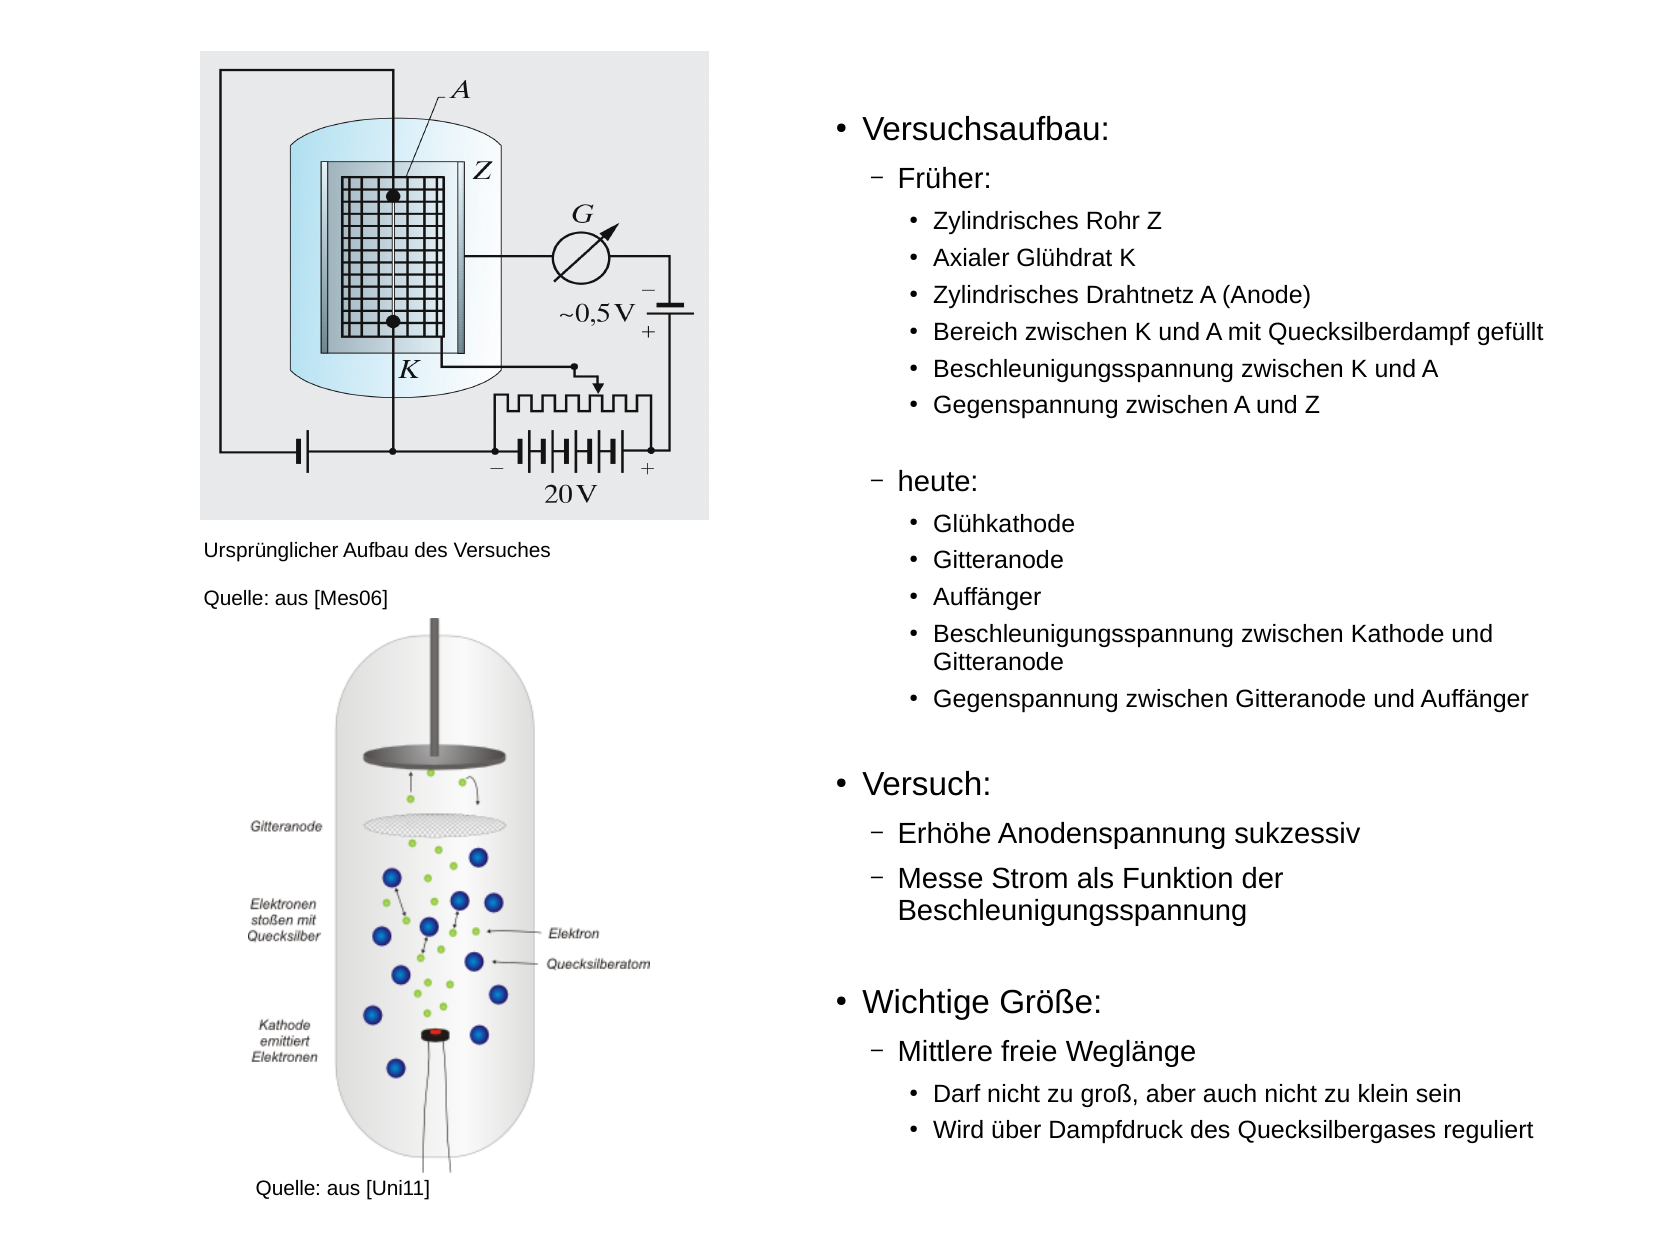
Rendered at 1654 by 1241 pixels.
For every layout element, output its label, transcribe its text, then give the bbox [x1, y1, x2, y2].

picture [200, 51, 709, 520]
text_box Ursprünglicher Aufbau des Versuches Quelle: aus [Mes06] [188, 531, 1654, 619]
picture [248, 618, 650, 1173]
text_box Quelle: aus [Uni11] [240, 1169, 1654, 1208]
list Versuchsaufbau: Früher: Zylindrisches Rohr Z Axialer Glühdrat K Zylindrisches Drahtnetz A (Anode) Bereich zwischen K und A mit Quecksilberdampf gefüllt Beschleunigungsspannung zwischen K und A Gegenspannung zwischen A und Z heute: Glühkathode Gitteranode Auffänger Beschleunigungsspannung zwischen Kathode und Gitteranode Gegenspannung zwischen Gitteranode und Auffänger Versuch: Erhöhe Anodenspannung sukzessiv Messe Strom als Funktion der Beschleunigungsspannung Wichtige Größe: Mittlere freie Weglänge Darf nicht zu groß, aber auch nicht zu klein sein Wird über Dampfdruck des Quecksilbergases reguliert [826, 619, 1553, 1169]
list Versuchsaufbau: Früher: Zylindrisches Rohr Z Axialer Glühdrat K Zylindrisches Drahtnetz A (Anode) Bereich zwischen K und A mit Quecksilberdampf gefüllt Beschleunigungsspannung zwischen K und A Gegenspannung zwischen A und Z heute: Glühkathode Gitteranode Auffänger Beschleunigungsspannung zwischen Kathode und Gitteranode Gegenspannung zwischen Gitteranode und Auffänger Versuch: Erhöhe Anodenspannung sukzessiv Messe Strom als Funktion der Beschleunigungsspannung Wichtige Größe: Mittlere freie Weglänge Darf nicht zu groß, aber auch nicht zu klein sein Wird über Dampfdruck des Quecksilbergases reguliert [826, 59, 1553, 531]
